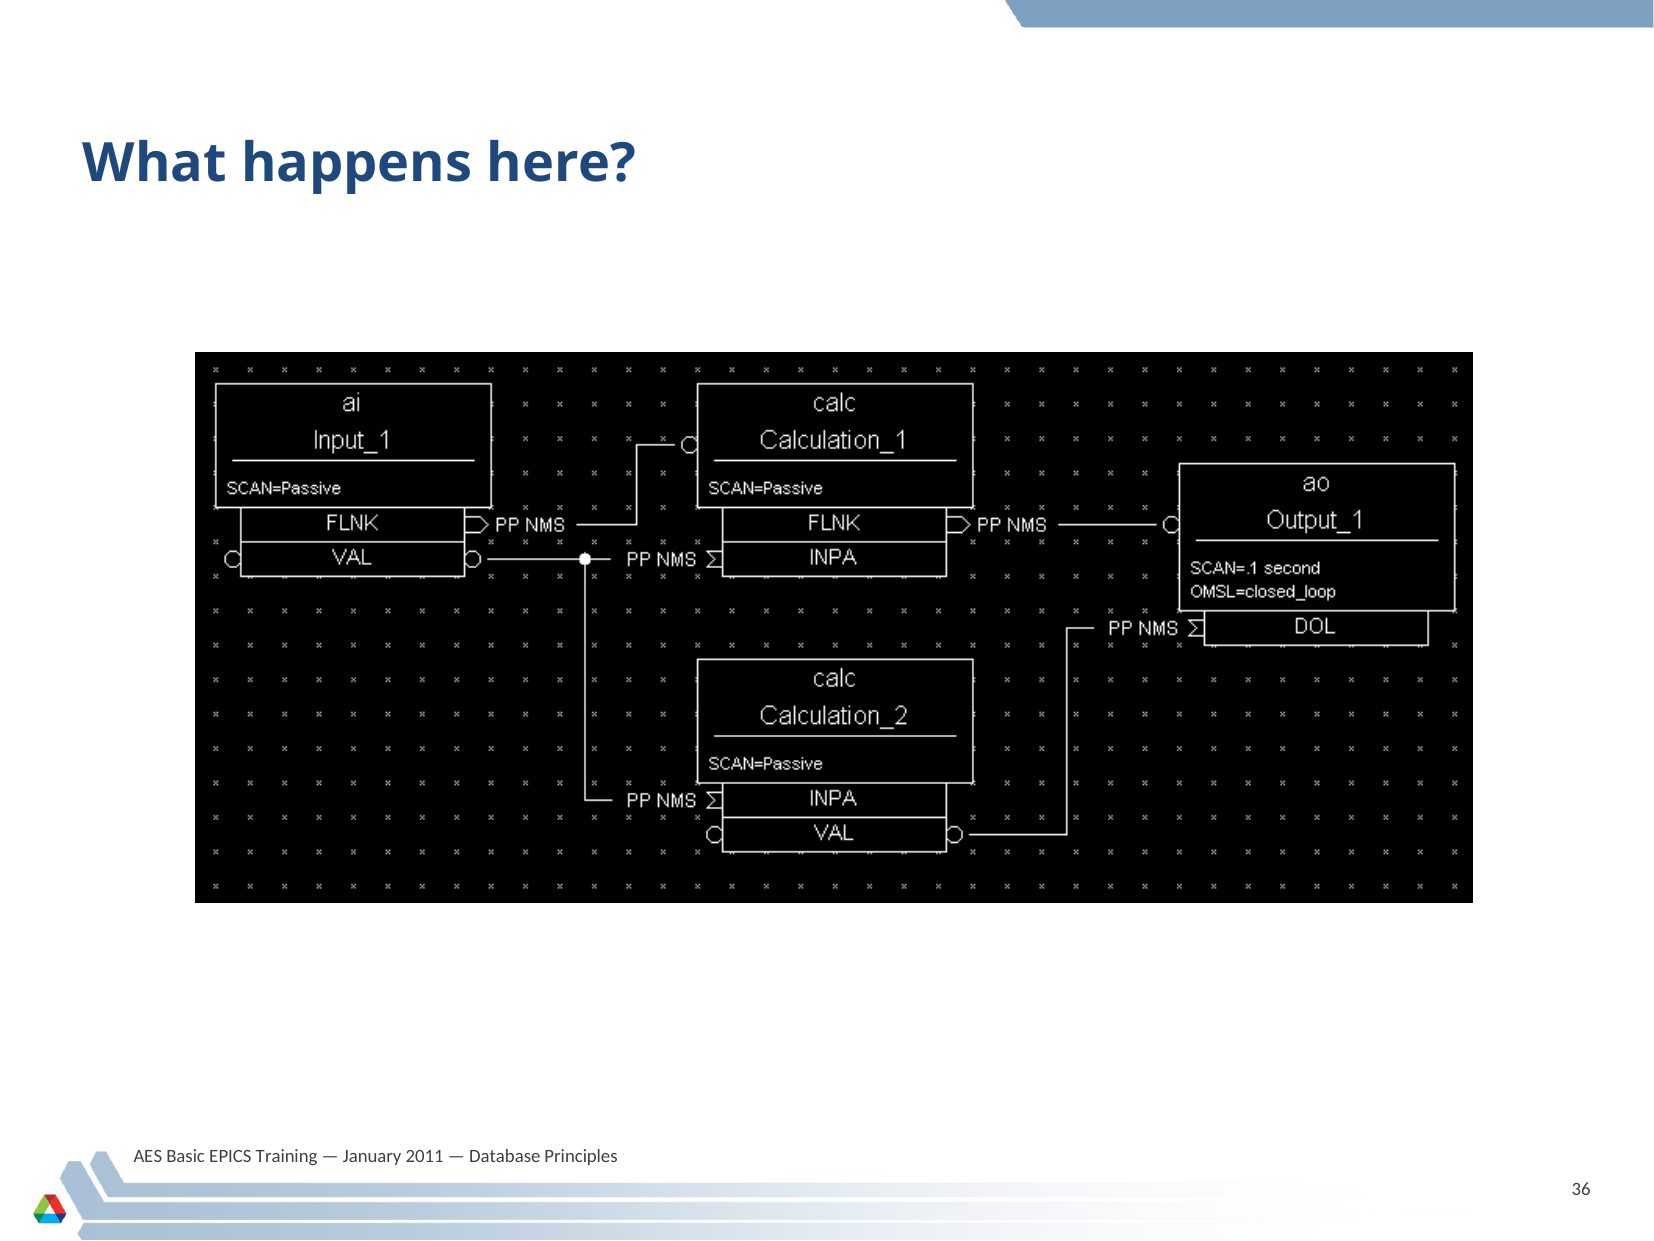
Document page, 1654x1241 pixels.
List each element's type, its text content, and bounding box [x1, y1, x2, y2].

picture [0, 1143, 1654, 1240]
picture [195, 352, 1473, 903]
title What happens here? [82, 128, 1571, 192]
picture [0, 0, 1654, 29]
